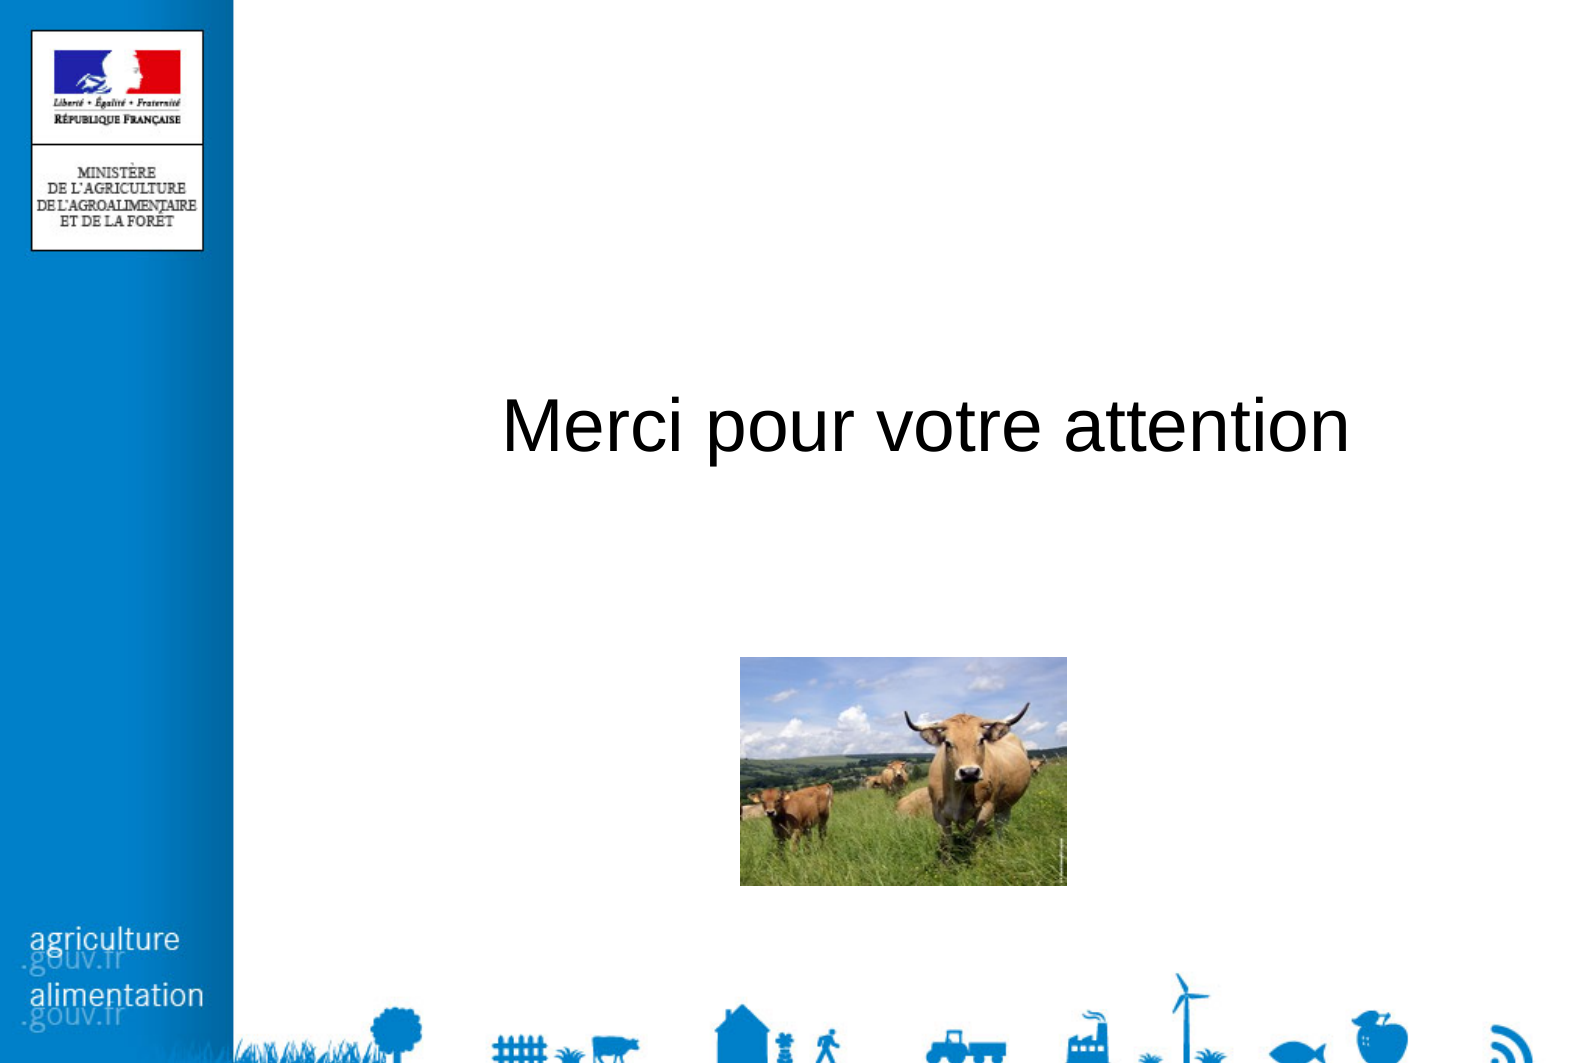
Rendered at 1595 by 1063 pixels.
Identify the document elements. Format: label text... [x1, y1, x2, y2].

picture [0, 0, 1595, 1063]
list Merci pour votre attention [256, 50, 1526, 668]
